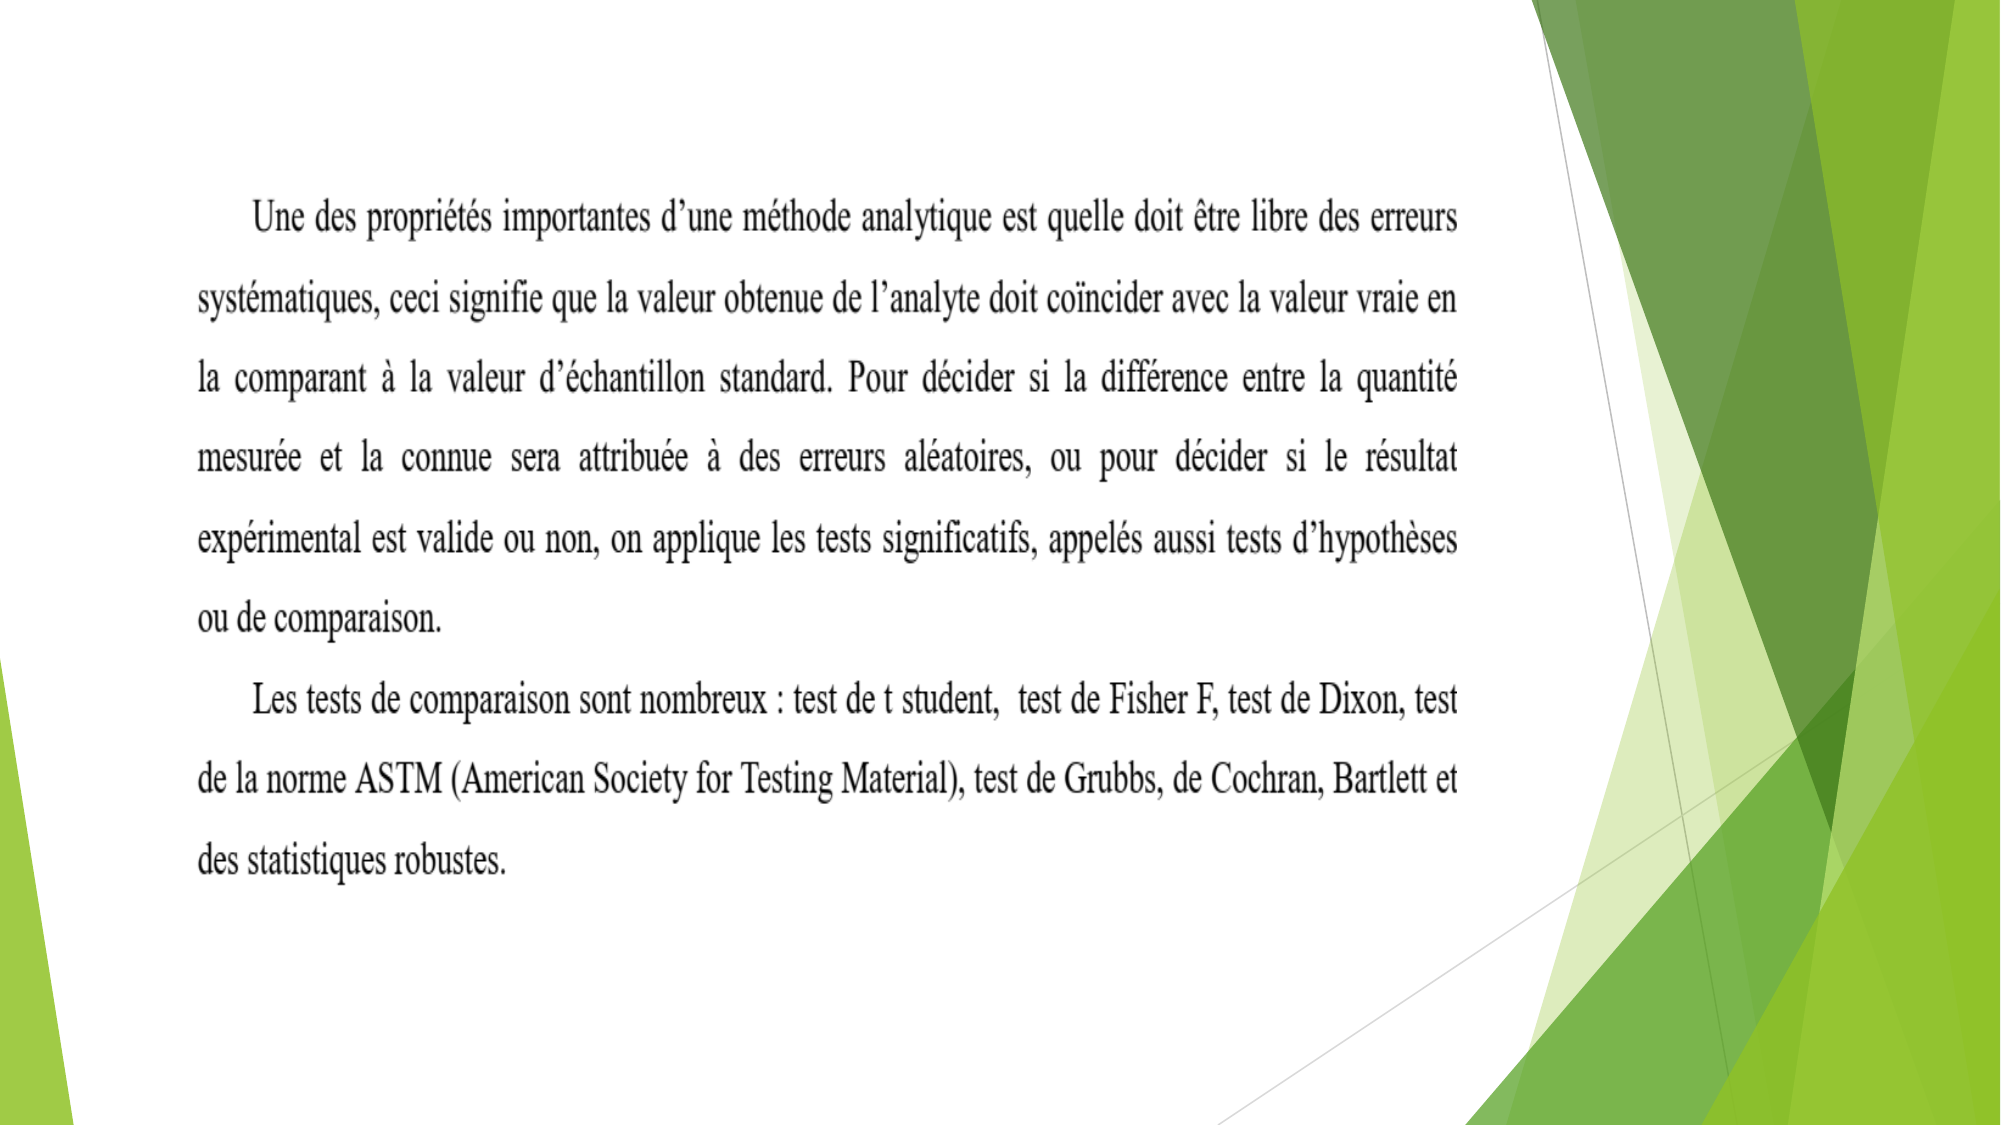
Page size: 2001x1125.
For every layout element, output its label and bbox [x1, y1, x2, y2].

picture [181, 184, 1457, 898]
